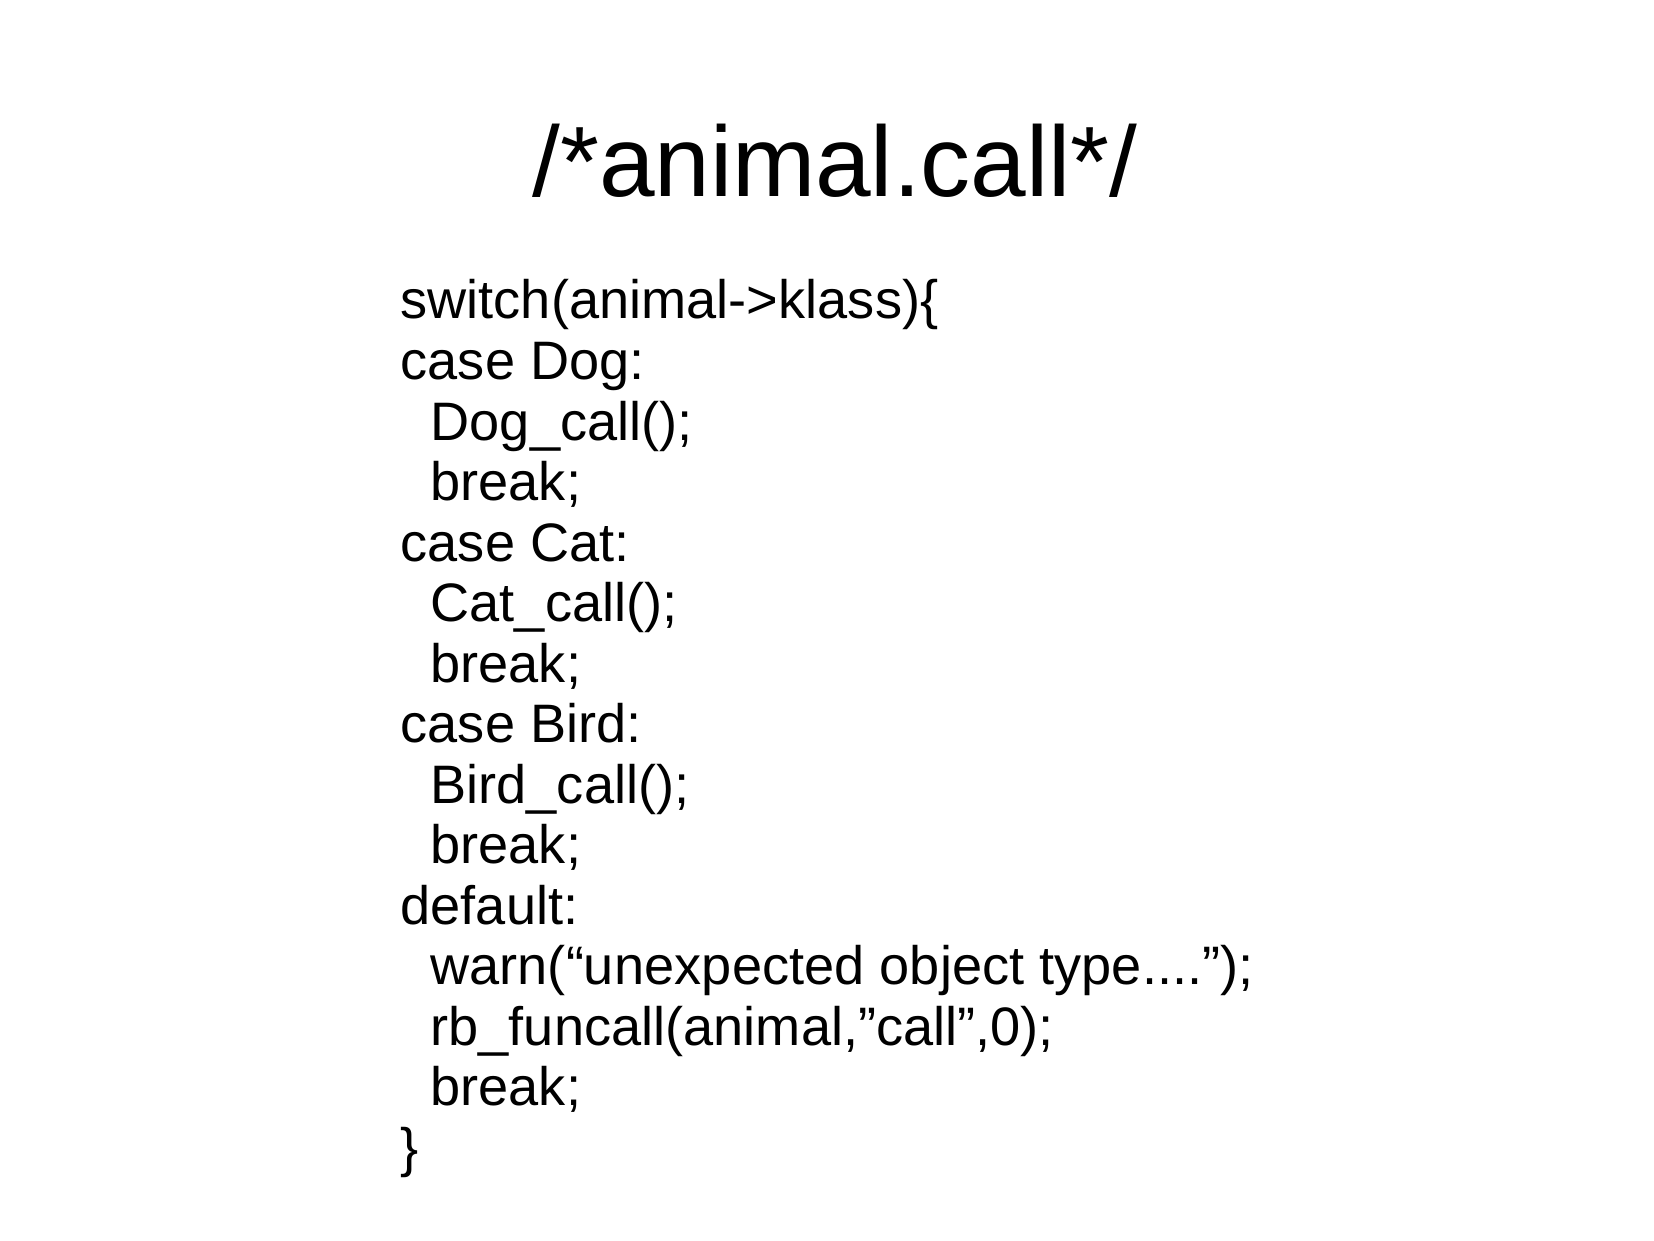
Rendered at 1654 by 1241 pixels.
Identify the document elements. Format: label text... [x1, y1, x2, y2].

text_box switch(animal->klass){ case Dog: Dog_call(); break; case Cat: Cat_call(); break; case Bird: Bird_call(); break; default: warn(“unexpected object type....”); rb_funcall(animal,”call”,0); break; } [385, 262, 1268, 1186]
text_box /*animal.call*/ [517, 98, 1153, 226]
